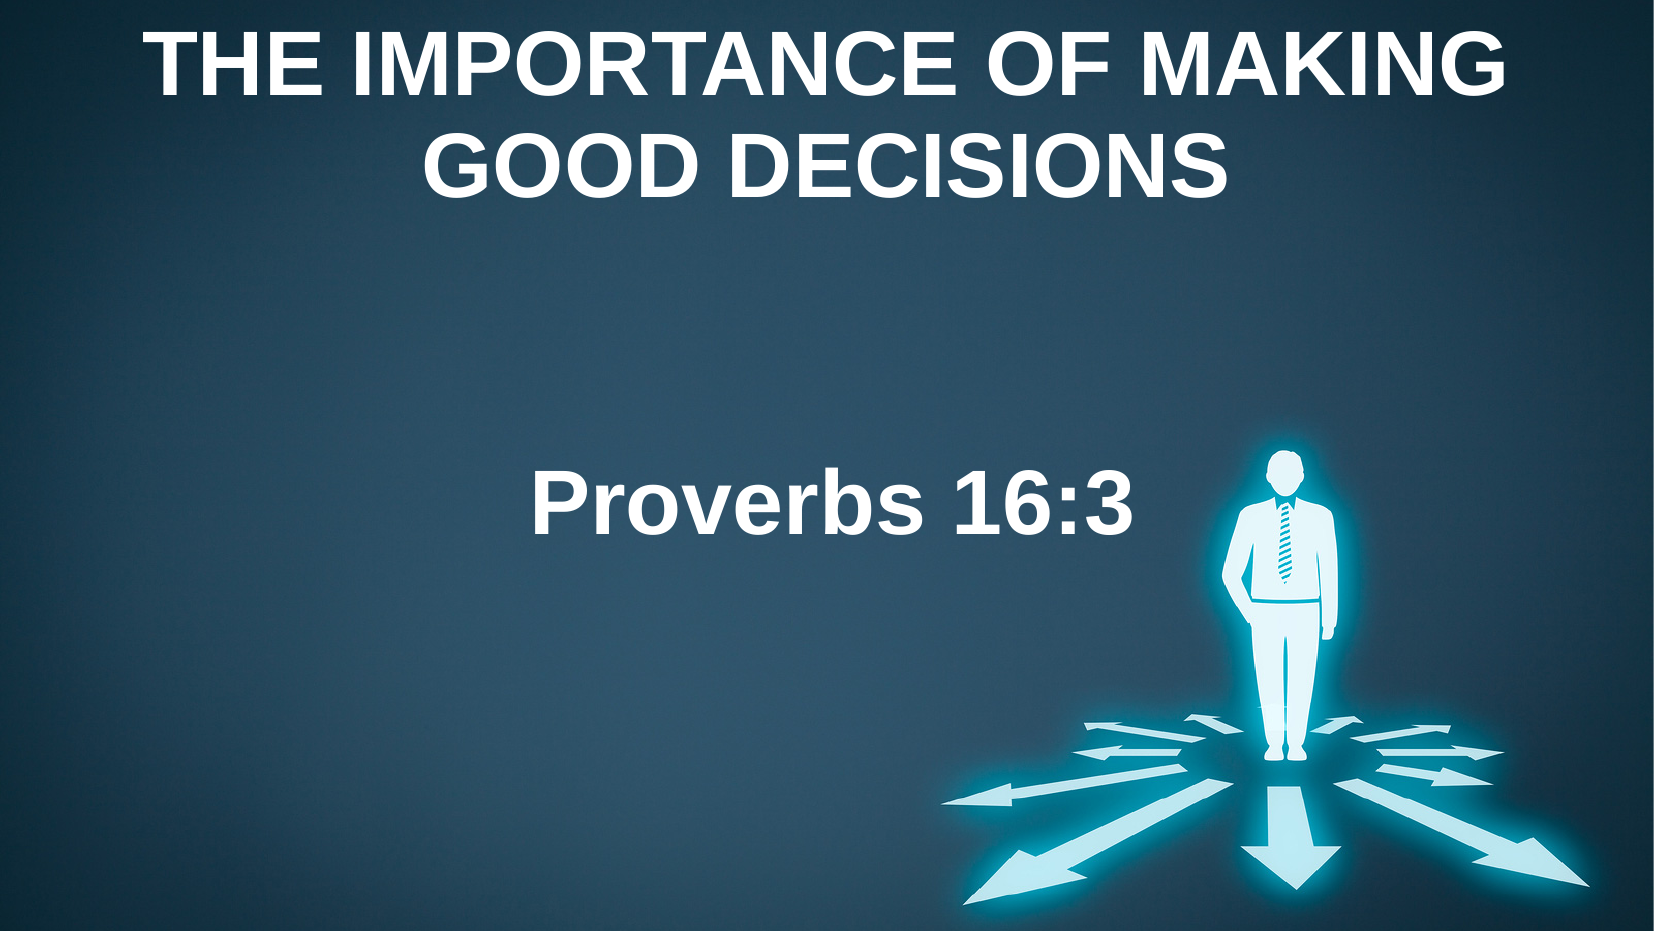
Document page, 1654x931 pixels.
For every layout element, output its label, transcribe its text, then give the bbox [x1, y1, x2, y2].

picture [0, 0, 1654, 931]
title THE IMPORTANCE OF MAKING GOOD DECISIONS [82, 12, 1571, 218]
subtitle Proverbs 16:3 [30, 240, 1636, 766]
